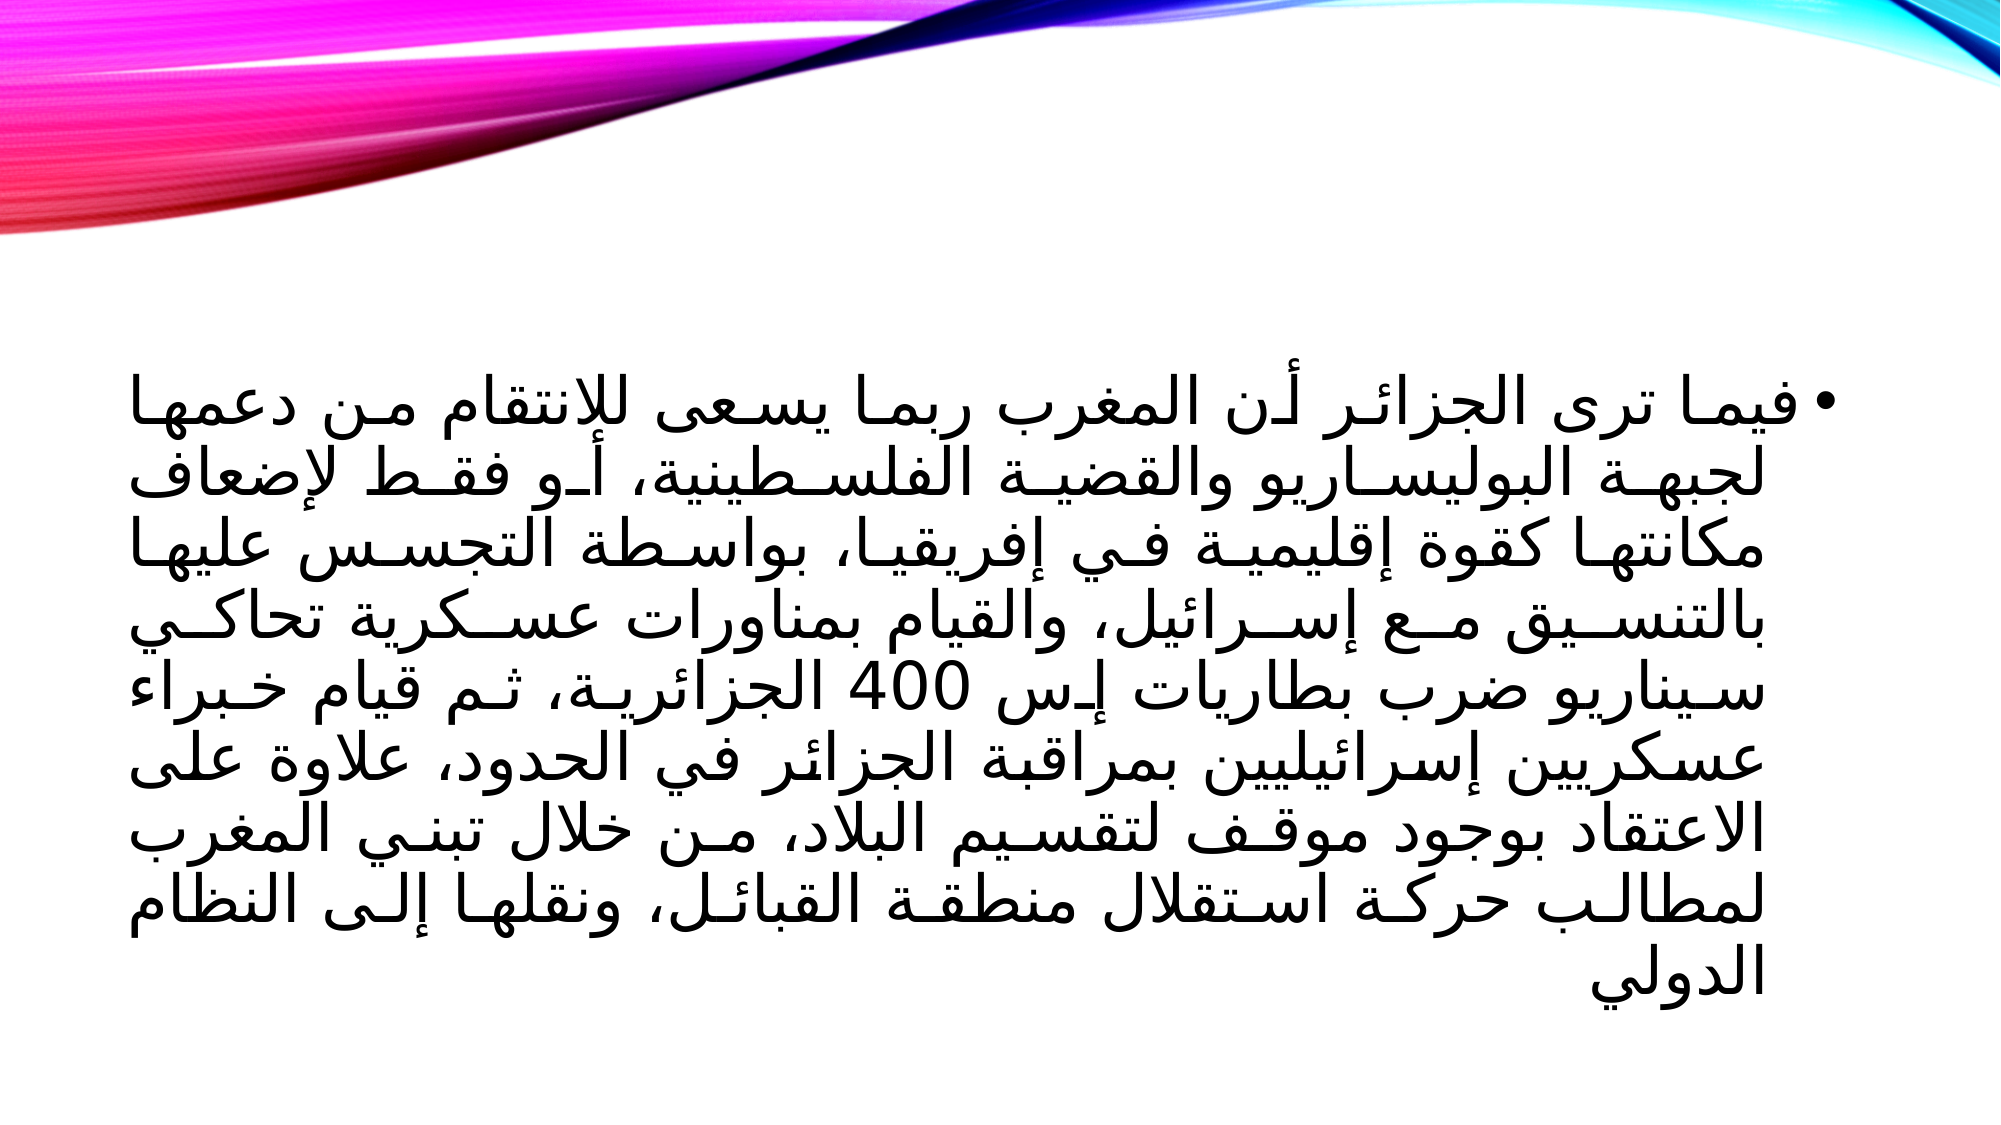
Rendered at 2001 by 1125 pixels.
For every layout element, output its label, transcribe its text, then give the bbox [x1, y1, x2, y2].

list فيما ترى الجزائر أن المغرب ربما يسعى للانتقام من دعمها لجبهة البوليساريو والقضية الفلسطينية، أو فقط لإضعاف مكانتها كقوة إقليمية في إفريقيا، بواسطة التجسس عليها بالتنسيق مع إسرائيل، والقيام بمناورات عسكرية تحاكي سيناريو ضرب بطاريات إس 400 الجزائرية، ثم قيام خبراء عسكريين إسرائيليين بمراقبة الجزائر في الحدود، علاوة على الاعتقاد بوجود موقف لتقسيم البلاد، من خلال تبني المغرب لمطالب حركة استقلال منطقة القبائل، ونقلها إلى النظام الدولي [112, 360, 1888, 1021]
